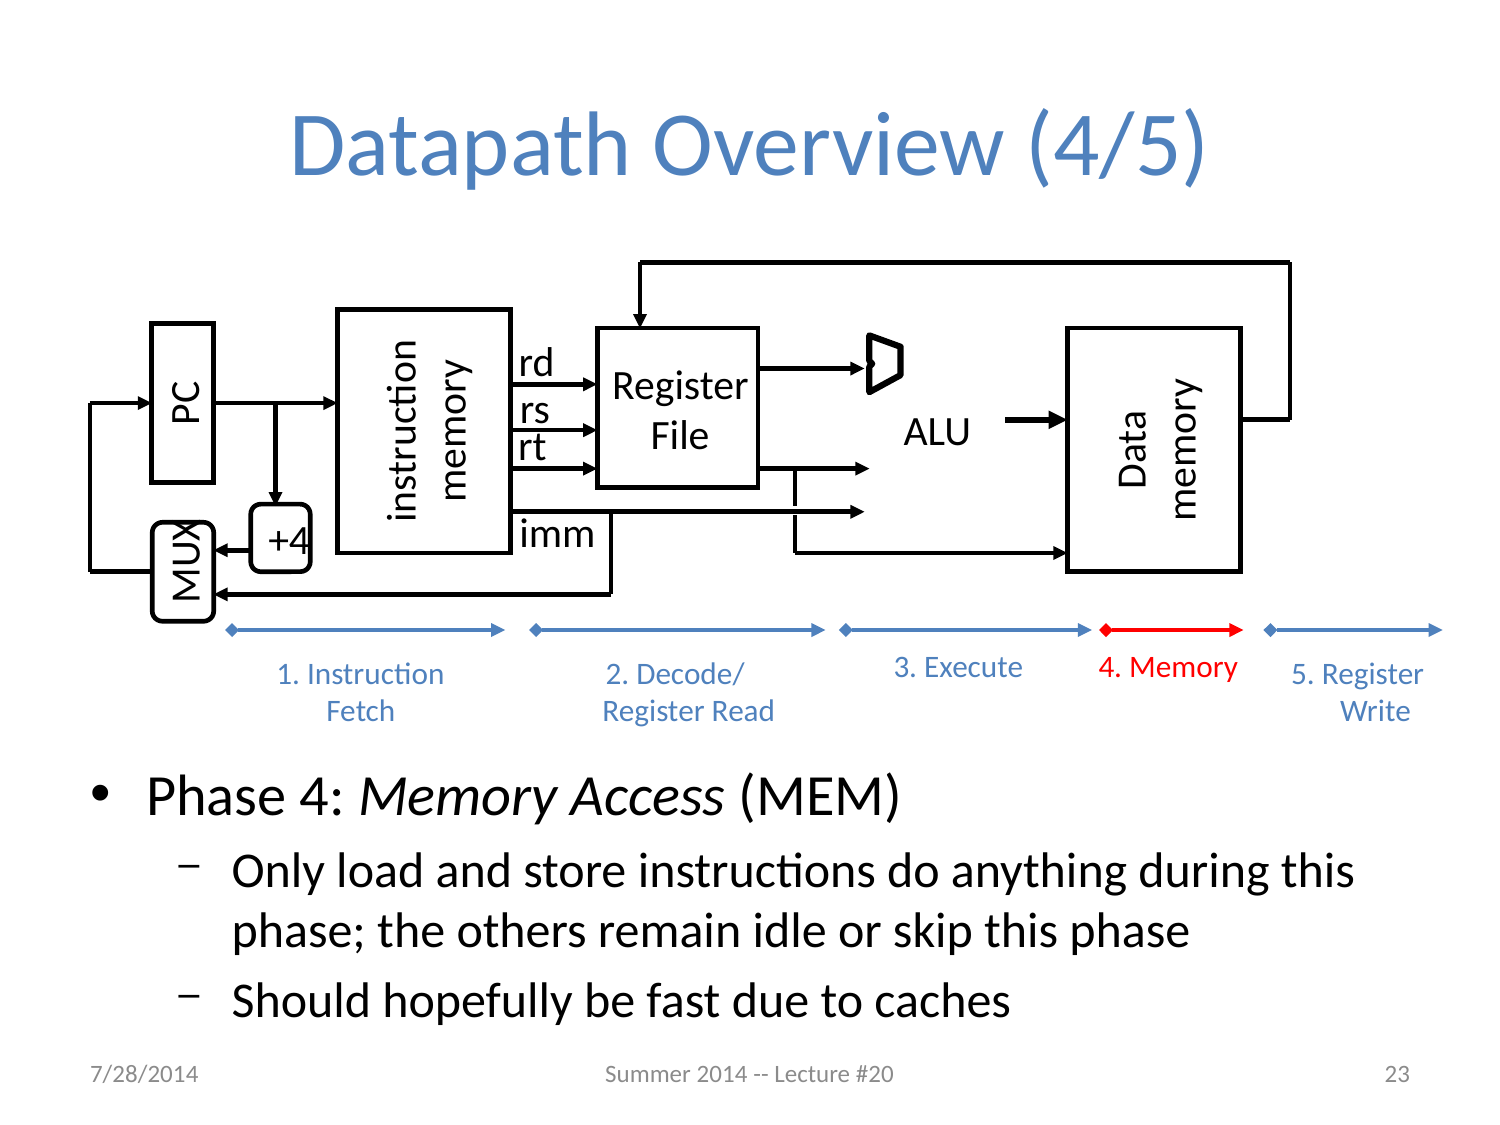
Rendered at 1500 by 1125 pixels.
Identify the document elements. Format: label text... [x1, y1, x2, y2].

text_box Data memory [1067, 328, 1241, 572]
text_box instruction memory [337, 309, 511, 553]
text_box 3. Execute [878, 639, 1039, 692]
text_box PC [151, 323, 214, 483]
text_box +4 [250, 504, 311, 572]
text_box 2. Decode/ Register Read [525, 645, 826, 736]
text_box MUX [177, 522, 194, 527]
text_box rd [503, 327, 570, 393]
list Phase 4: Memory Access (MEM) Only load and store instructions do anything during this phase; the others remain idle or skip this phase Should hopefully be fast due to caches [75, 750, 1425, 1065]
text_box 1. Instruction Fetch [261, 645, 460, 736]
text_box MUX [152, 522, 214, 622]
text_box 4. Memory [1083, 639, 1254, 692]
text_box 5. Register Write [1276, 645, 1440, 736]
text_box imm [504, 498, 611, 563]
text_box rs [505, 393, 565, 440]
text_box ALU [869, 335, 901, 393]
slide_number <number> [1074, 1042, 1425, 1103]
footer Summer 2014 -- Lecture #20 [512, 1042, 988, 1103]
text_box rt [503, 411, 562, 477]
slide_number 7/28/2014 [75, 1042, 425, 1103]
title Datapath Overview (4/5) [75, 45, 1425, 233]
text_box Register File [597, 328, 758, 488]
